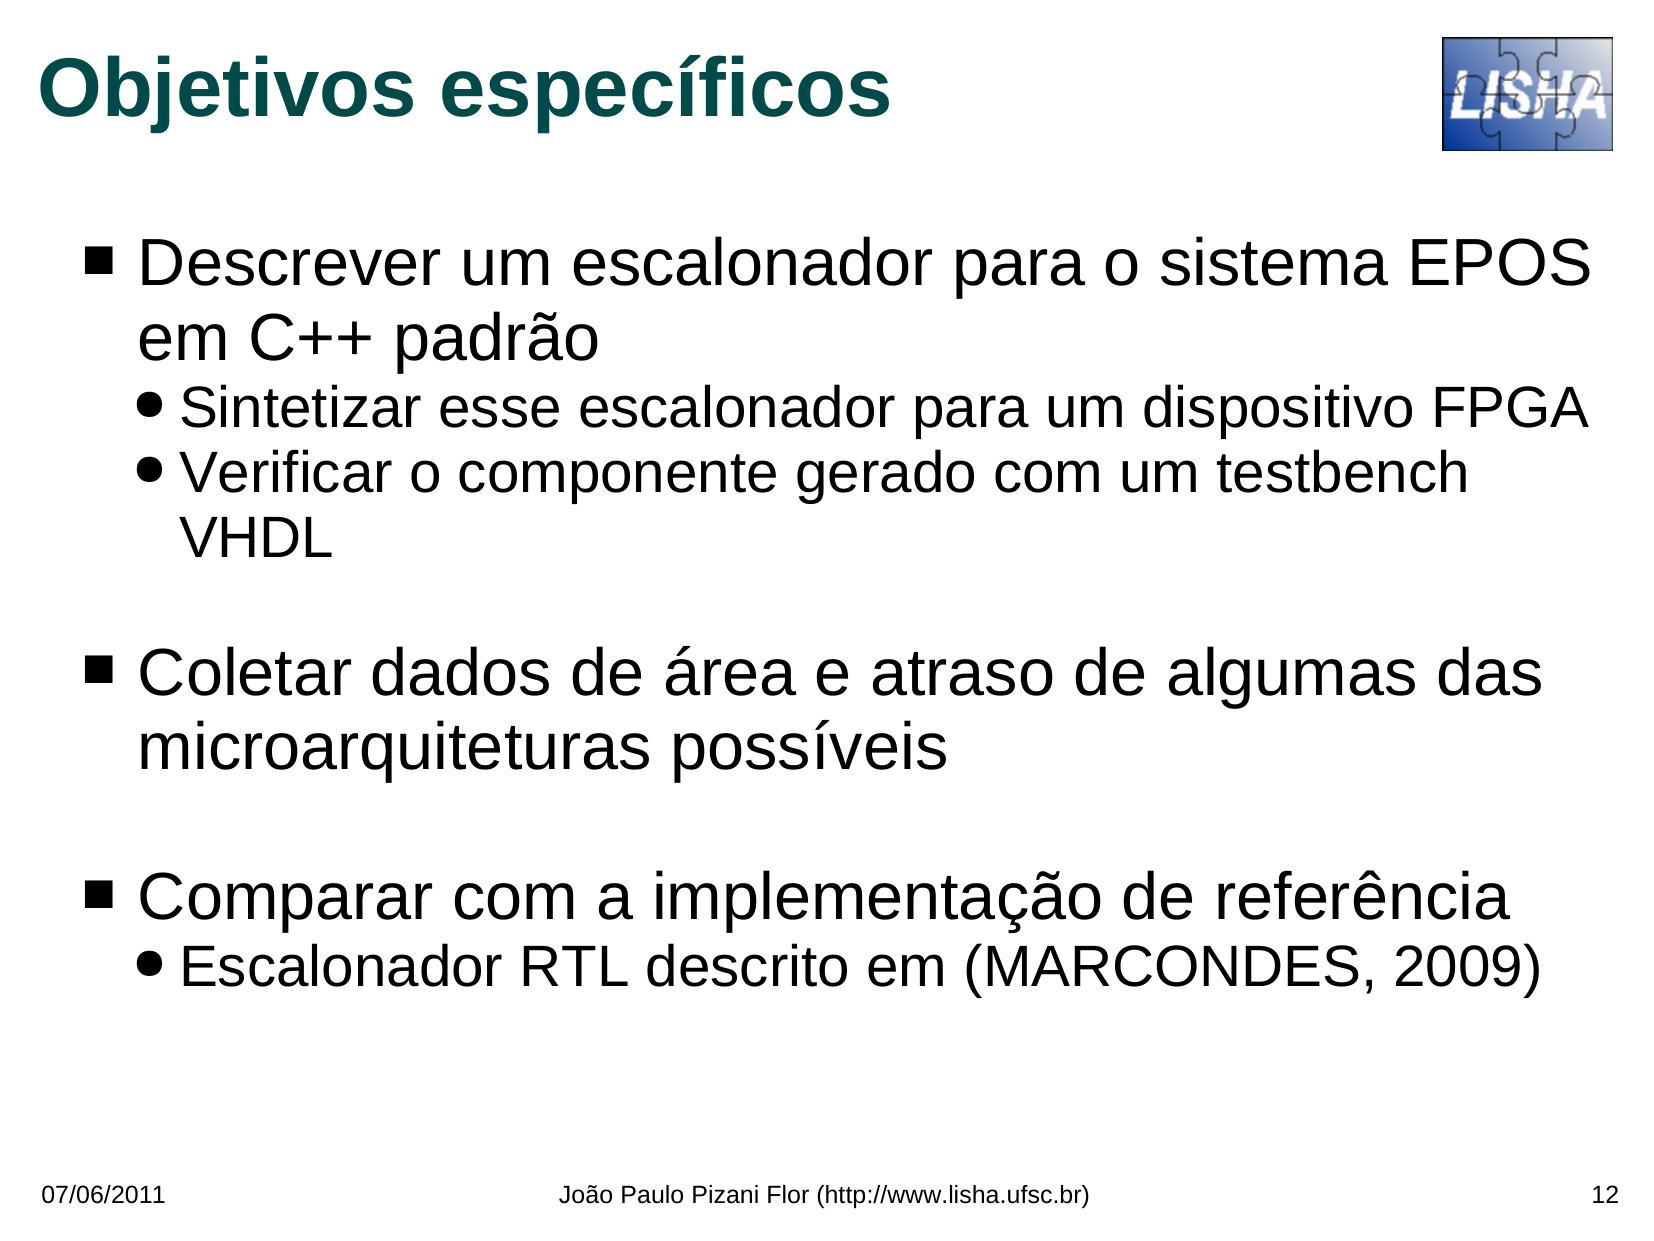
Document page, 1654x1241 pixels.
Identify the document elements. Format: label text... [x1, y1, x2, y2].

list Descrever um escalonador para o sistema EPOS em C++ padrão Sintetizar esse escalonador para um dispositivo FPGA Verificar o componente gerado com um testbench VHDL Coletar dados de área e atraso de algumas das microarquiteturas possíveis Comparar com a implementação de referência Escalonador RTL descrito em (MARCONDES, 2009) [37, 225, 1613, 1163]
title Objetivos específicos [37, 37, 1426, 151]
picture [1442, 37, 1613, 151]
